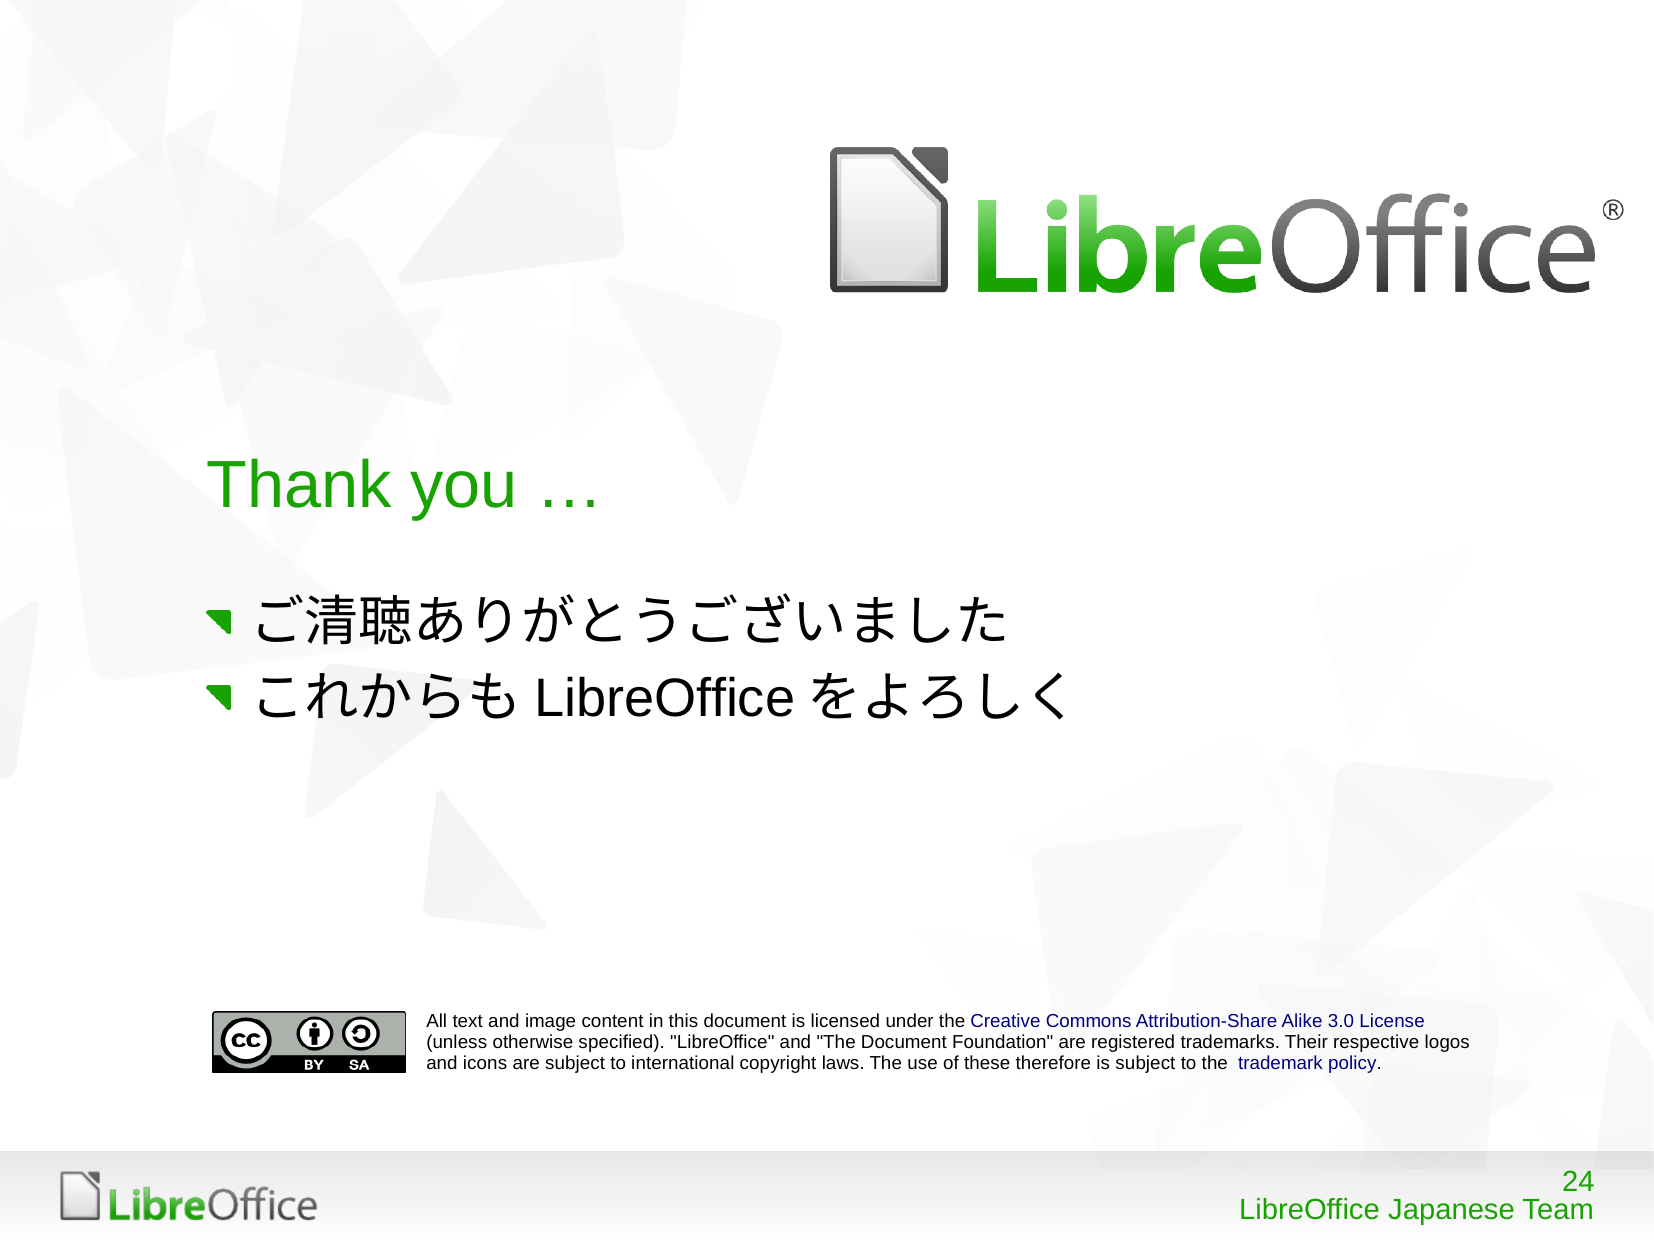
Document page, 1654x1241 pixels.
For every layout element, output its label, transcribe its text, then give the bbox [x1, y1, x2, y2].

title Thank you … [206, 395, 1477, 573]
picture [41, 1152, 337, 1240]
picture [212, 1011, 406, 1073]
picture [915, 548, 1654, 1169]
list ご清聴ありがとうございました これからもLibreOfficeをよろしく [206, 590, 1477, 945]
picture [0, 0, 1654, 930]
